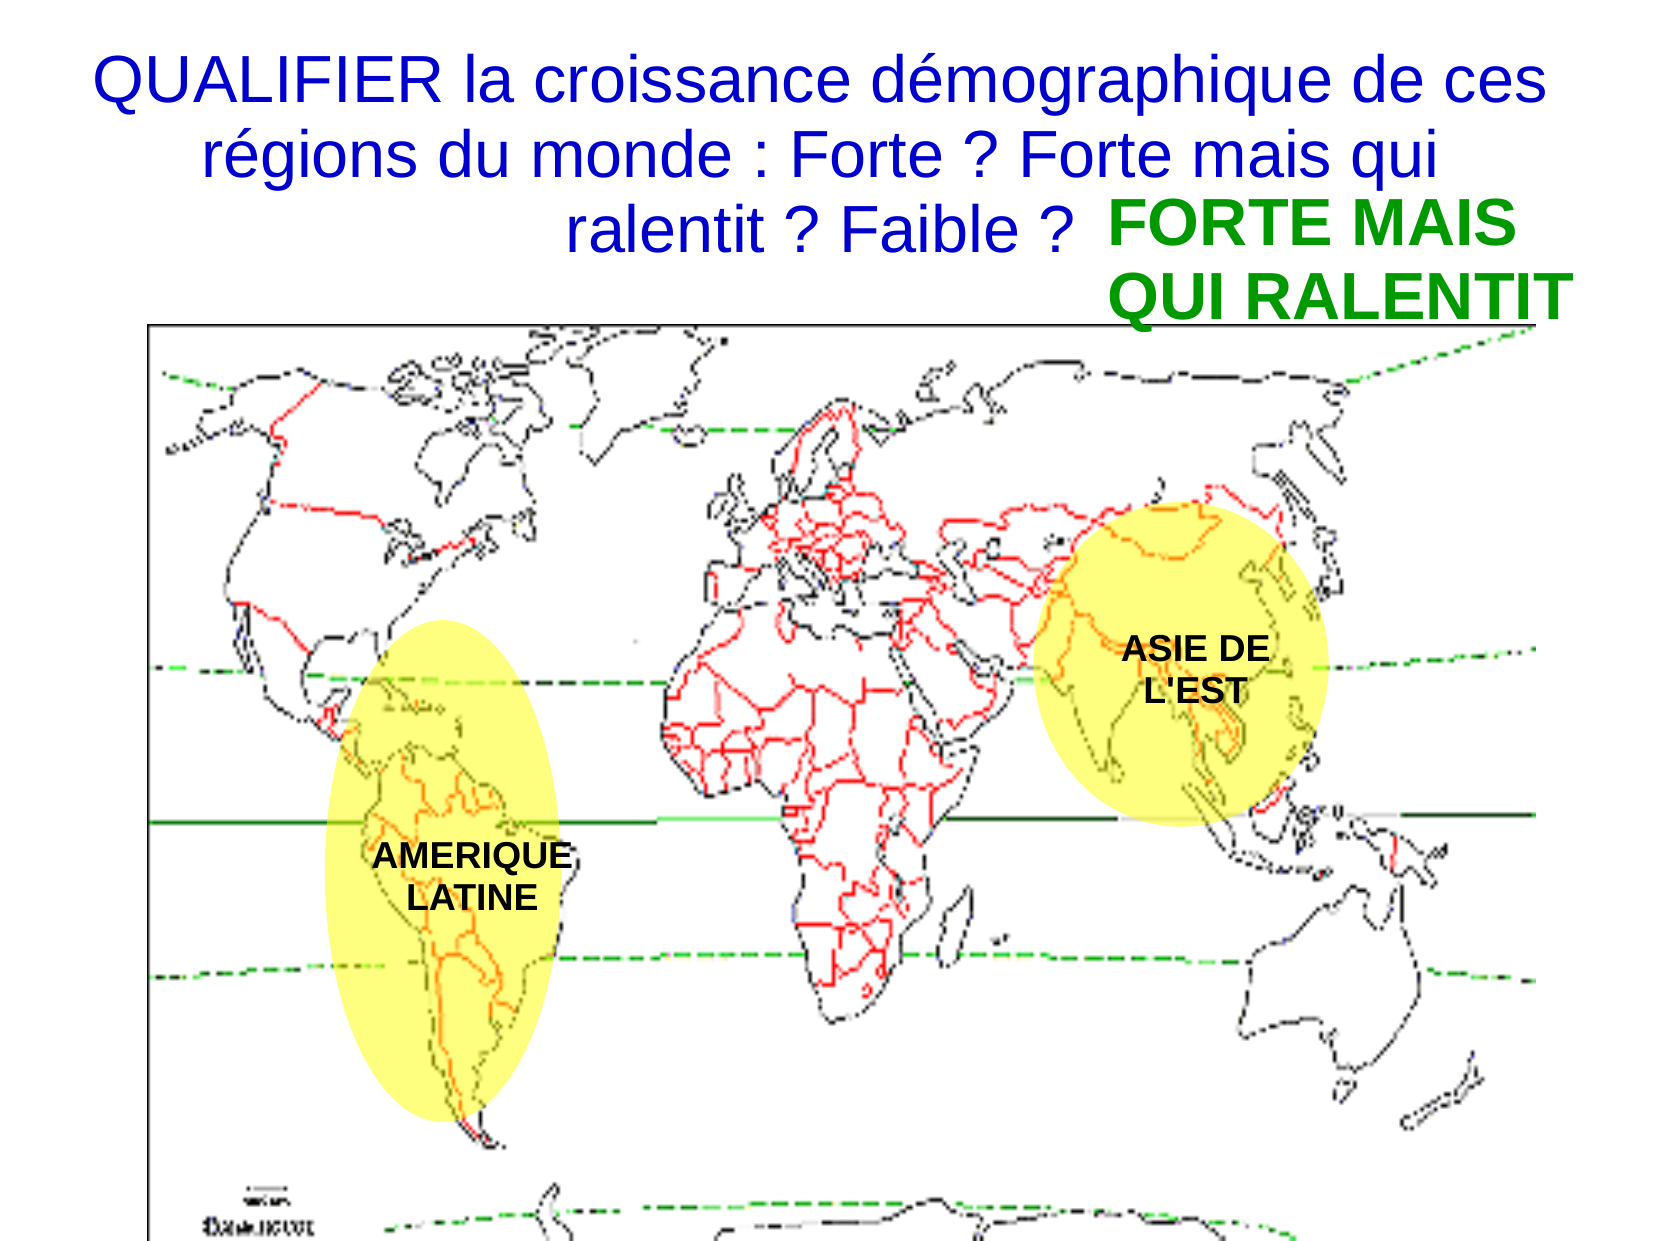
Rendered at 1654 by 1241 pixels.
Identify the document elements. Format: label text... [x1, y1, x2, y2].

text_box AMERIQUE LATINE [354, 826, 591, 972]
title QUALIFIER la croissance démographique de ces régions du monde : Forte ? Forte mais qui ralentit ? Faible ? [76, 42, 1566, 370]
text_box FORTE MAIS QUI RALENTIT [1092, 177, 1595, 417]
text_box [1033, 501, 1329, 827]
picture [147, 370, 1536, 1241]
text_box [324, 620, 560, 1123]
text_box ASIE DE L'EST [1092, 620, 1300, 722]
